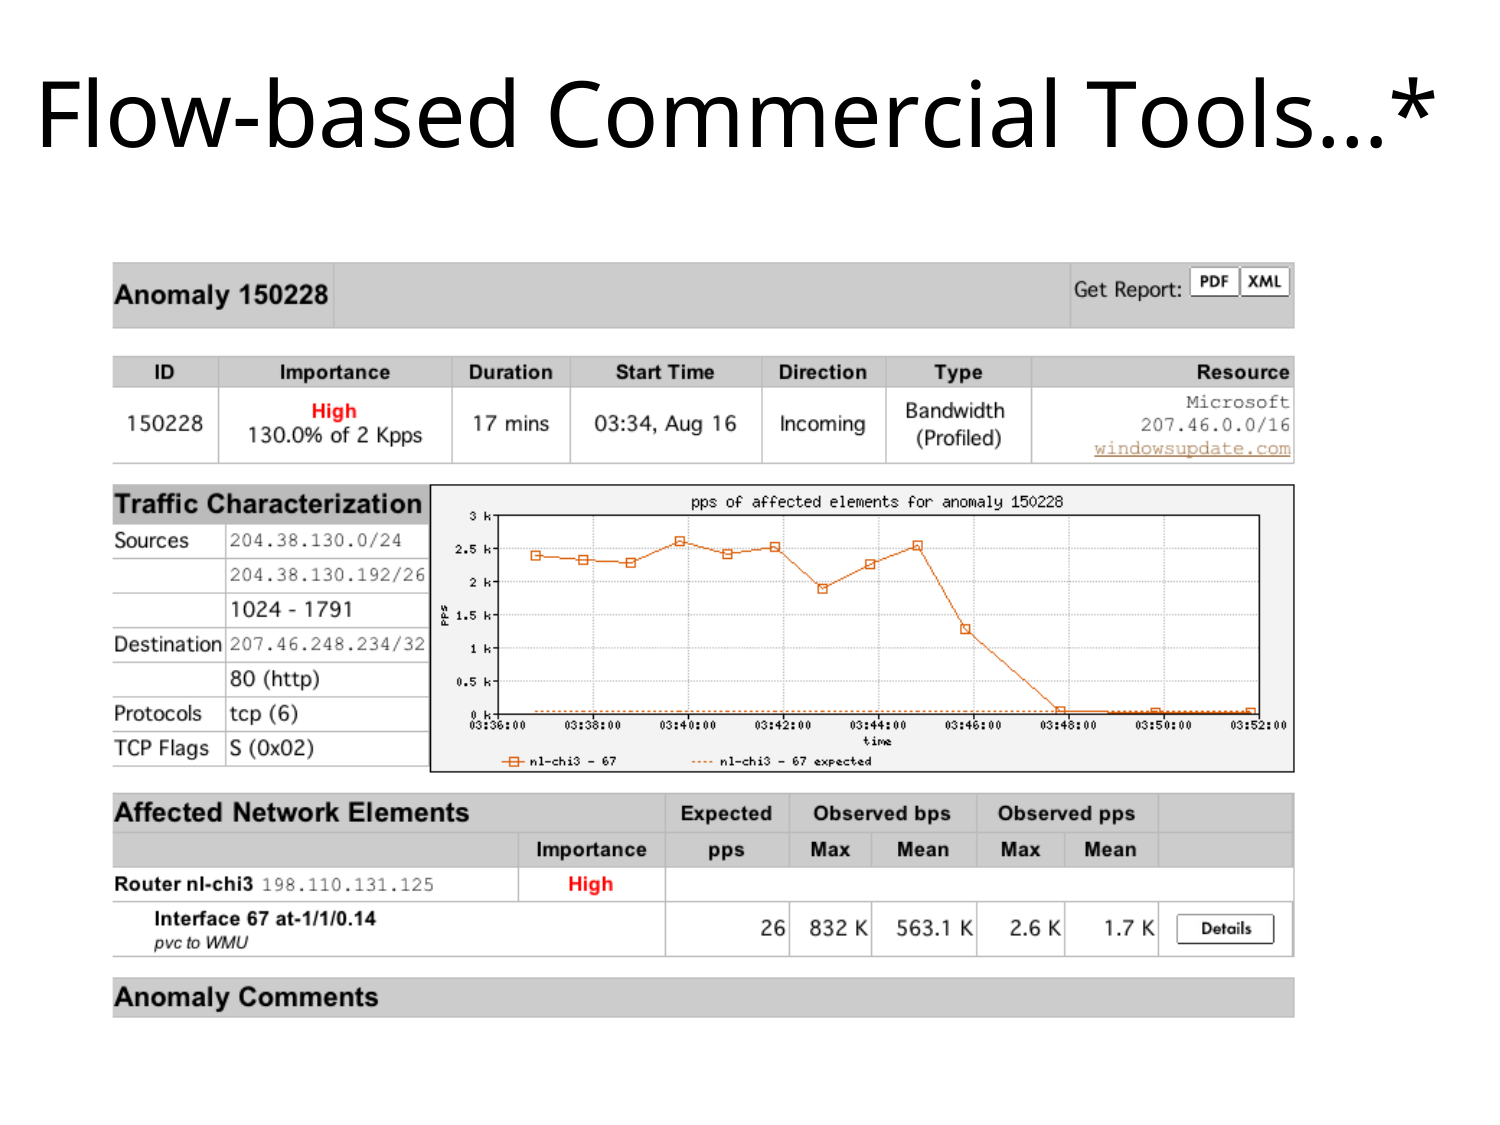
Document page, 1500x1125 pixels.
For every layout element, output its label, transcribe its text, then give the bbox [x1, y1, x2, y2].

title Flow-based Commercial Tools…* [24, 0, 1463, 226]
picture [112, 262, 1300, 1041]
